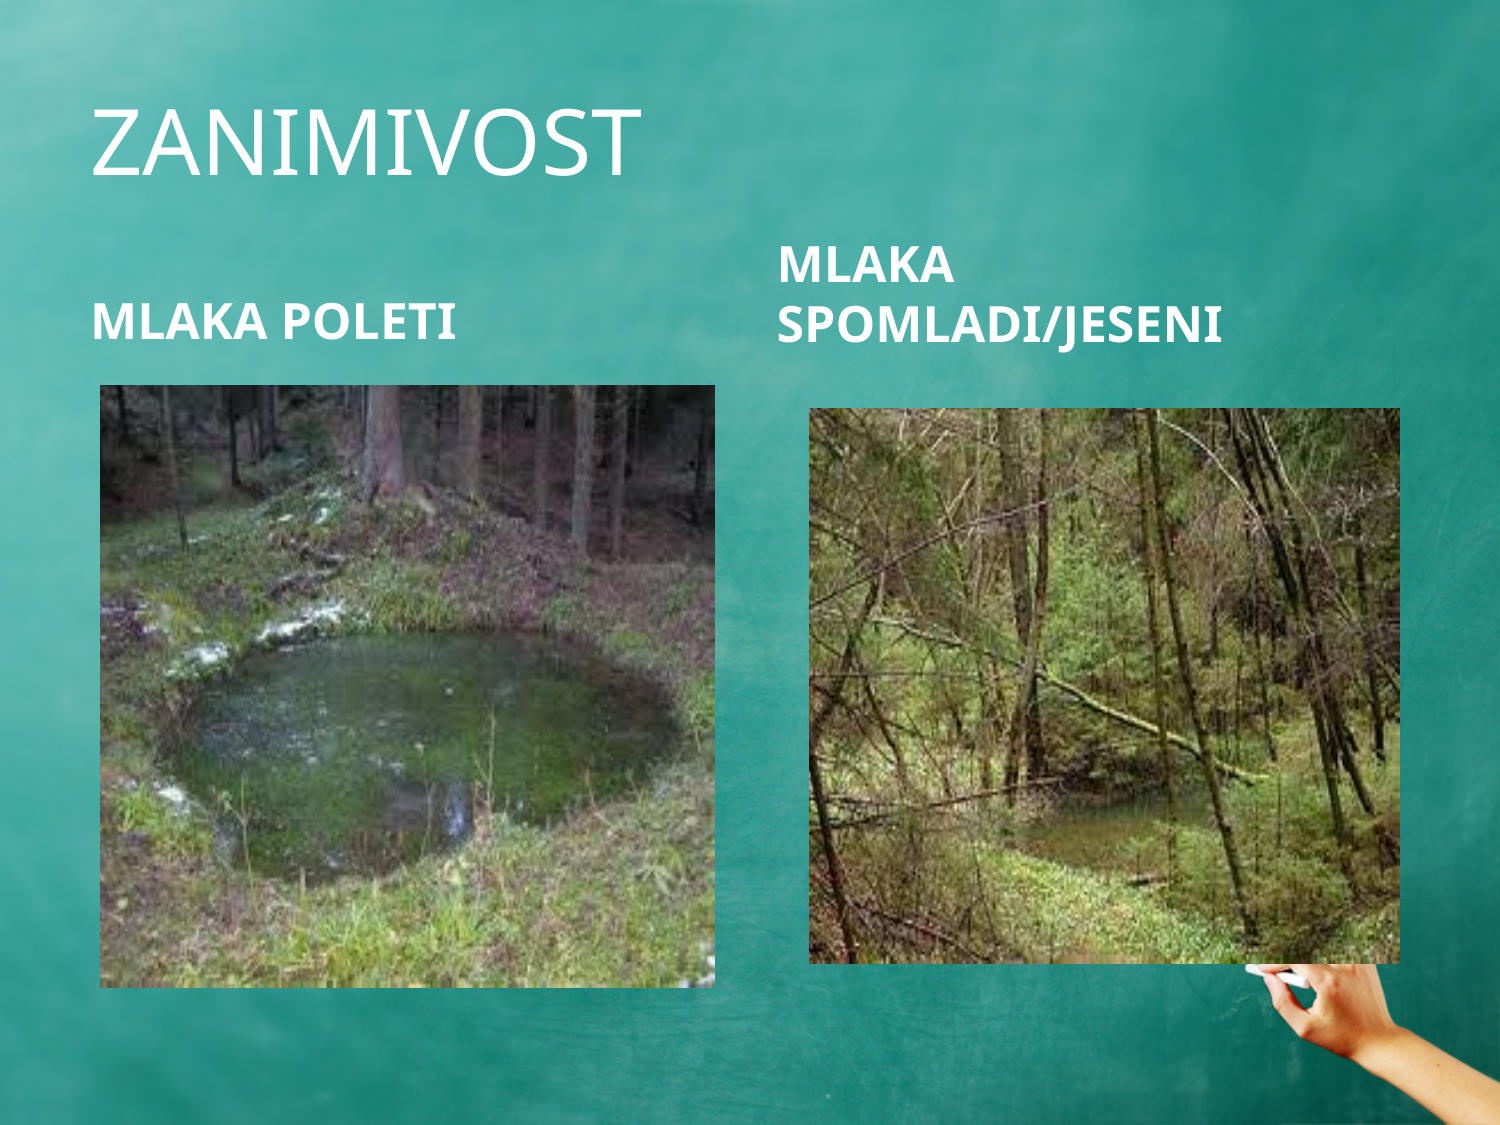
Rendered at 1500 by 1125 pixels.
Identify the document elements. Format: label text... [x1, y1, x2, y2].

list MLAKA SPOMLADI/JESENI [761, 255, 1425, 361]
picture [0, 0, 1500, 1125]
title ZANIMIVOST [75, 45, 1425, 233]
list MLAKA POLETI [75, 251, 738, 357]
